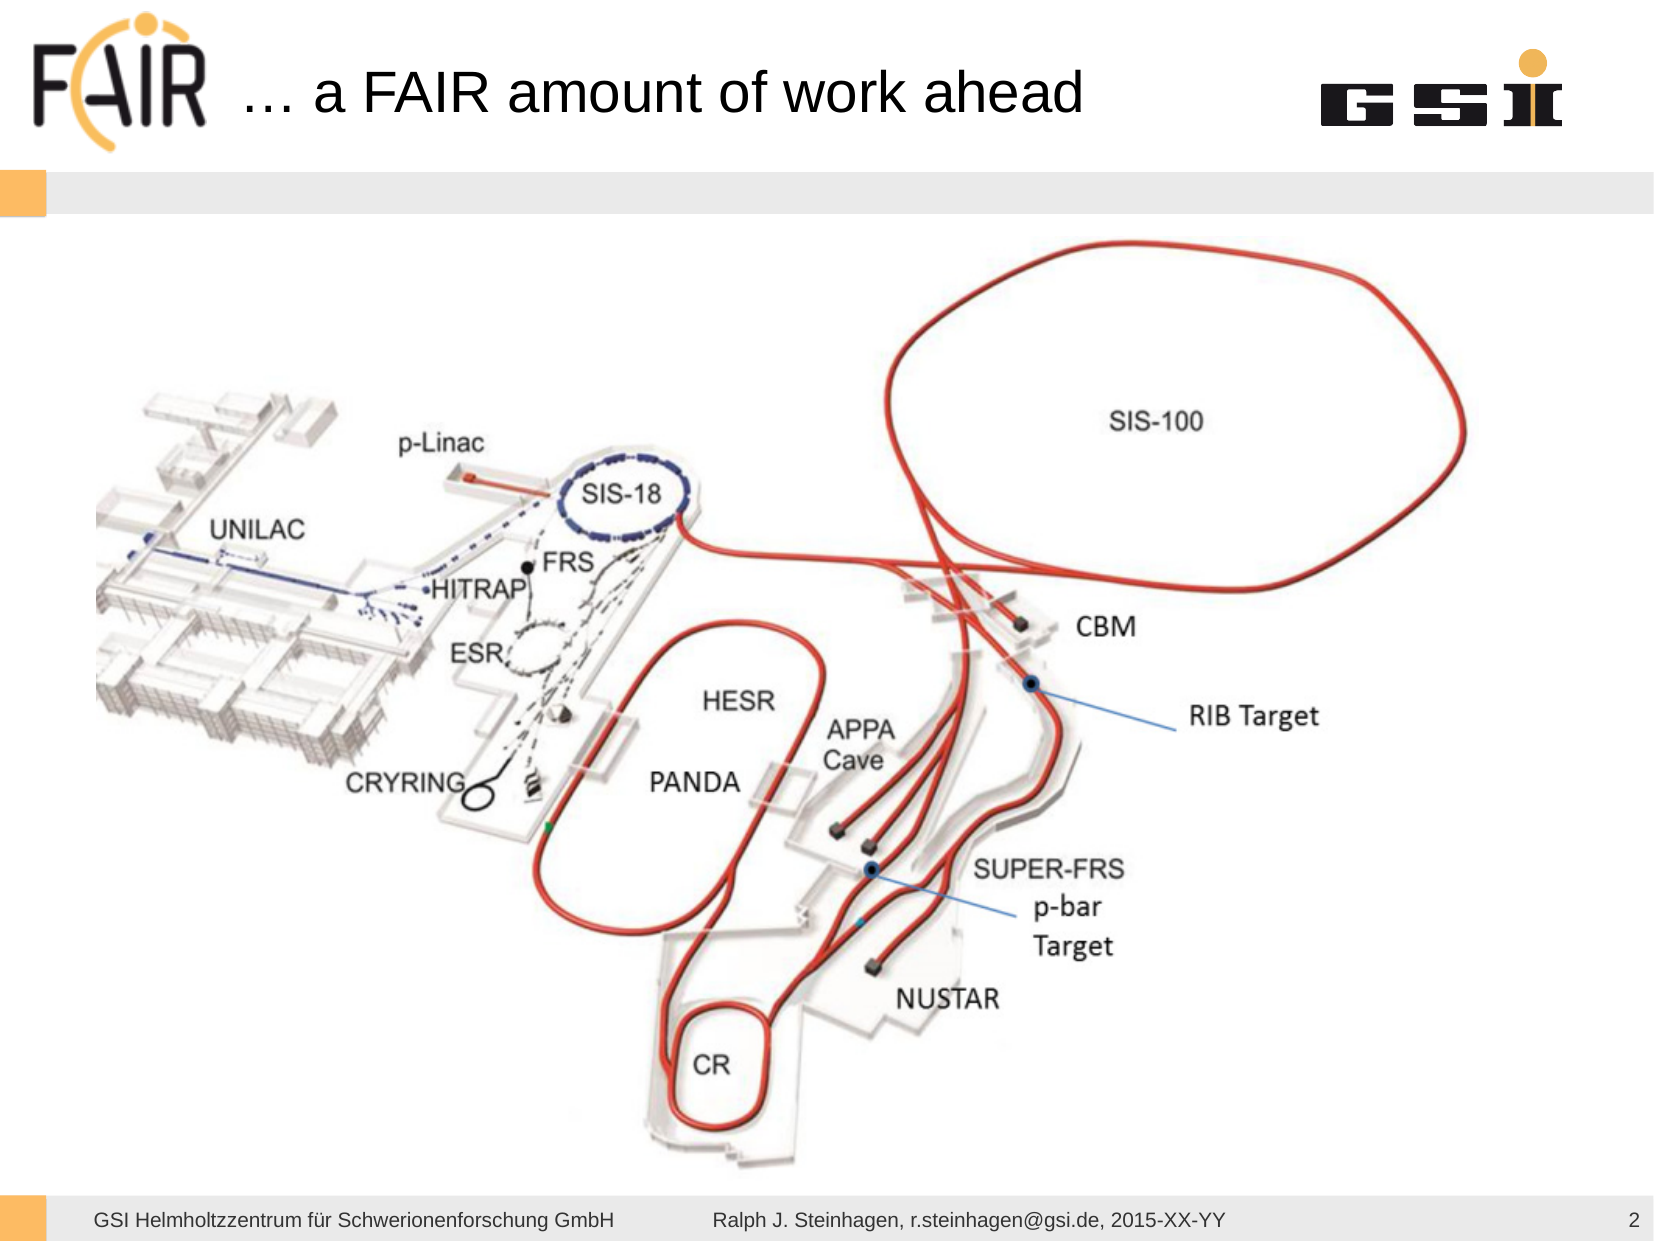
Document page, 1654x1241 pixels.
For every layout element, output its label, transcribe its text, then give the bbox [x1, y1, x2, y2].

title … a FAIR amount of work ahead [239, 23, 1301, 162]
picture [1319, 46, 1564, 129]
picture [96, 236, 1479, 1185]
picture [33, 10, 207, 155]
